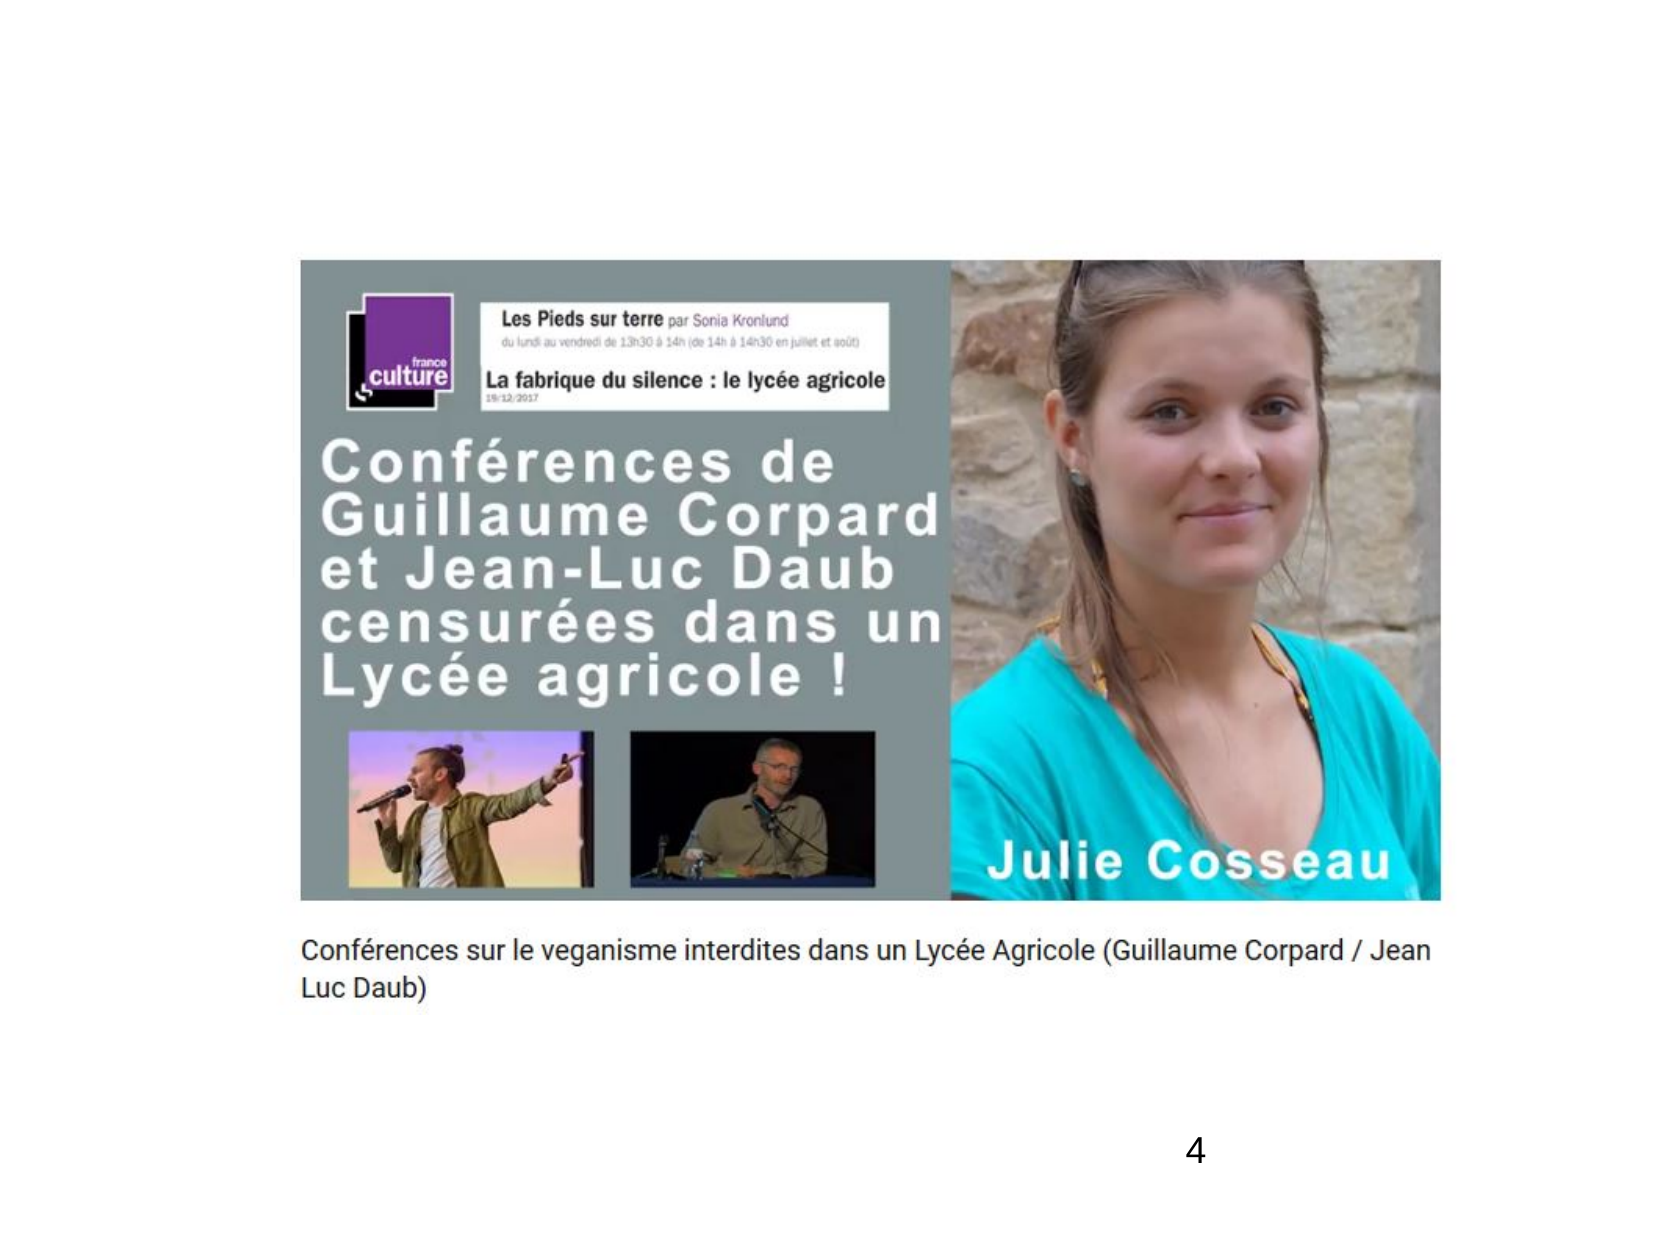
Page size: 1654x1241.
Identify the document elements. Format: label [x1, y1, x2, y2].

picture [229, 240, 1463, 1016]
